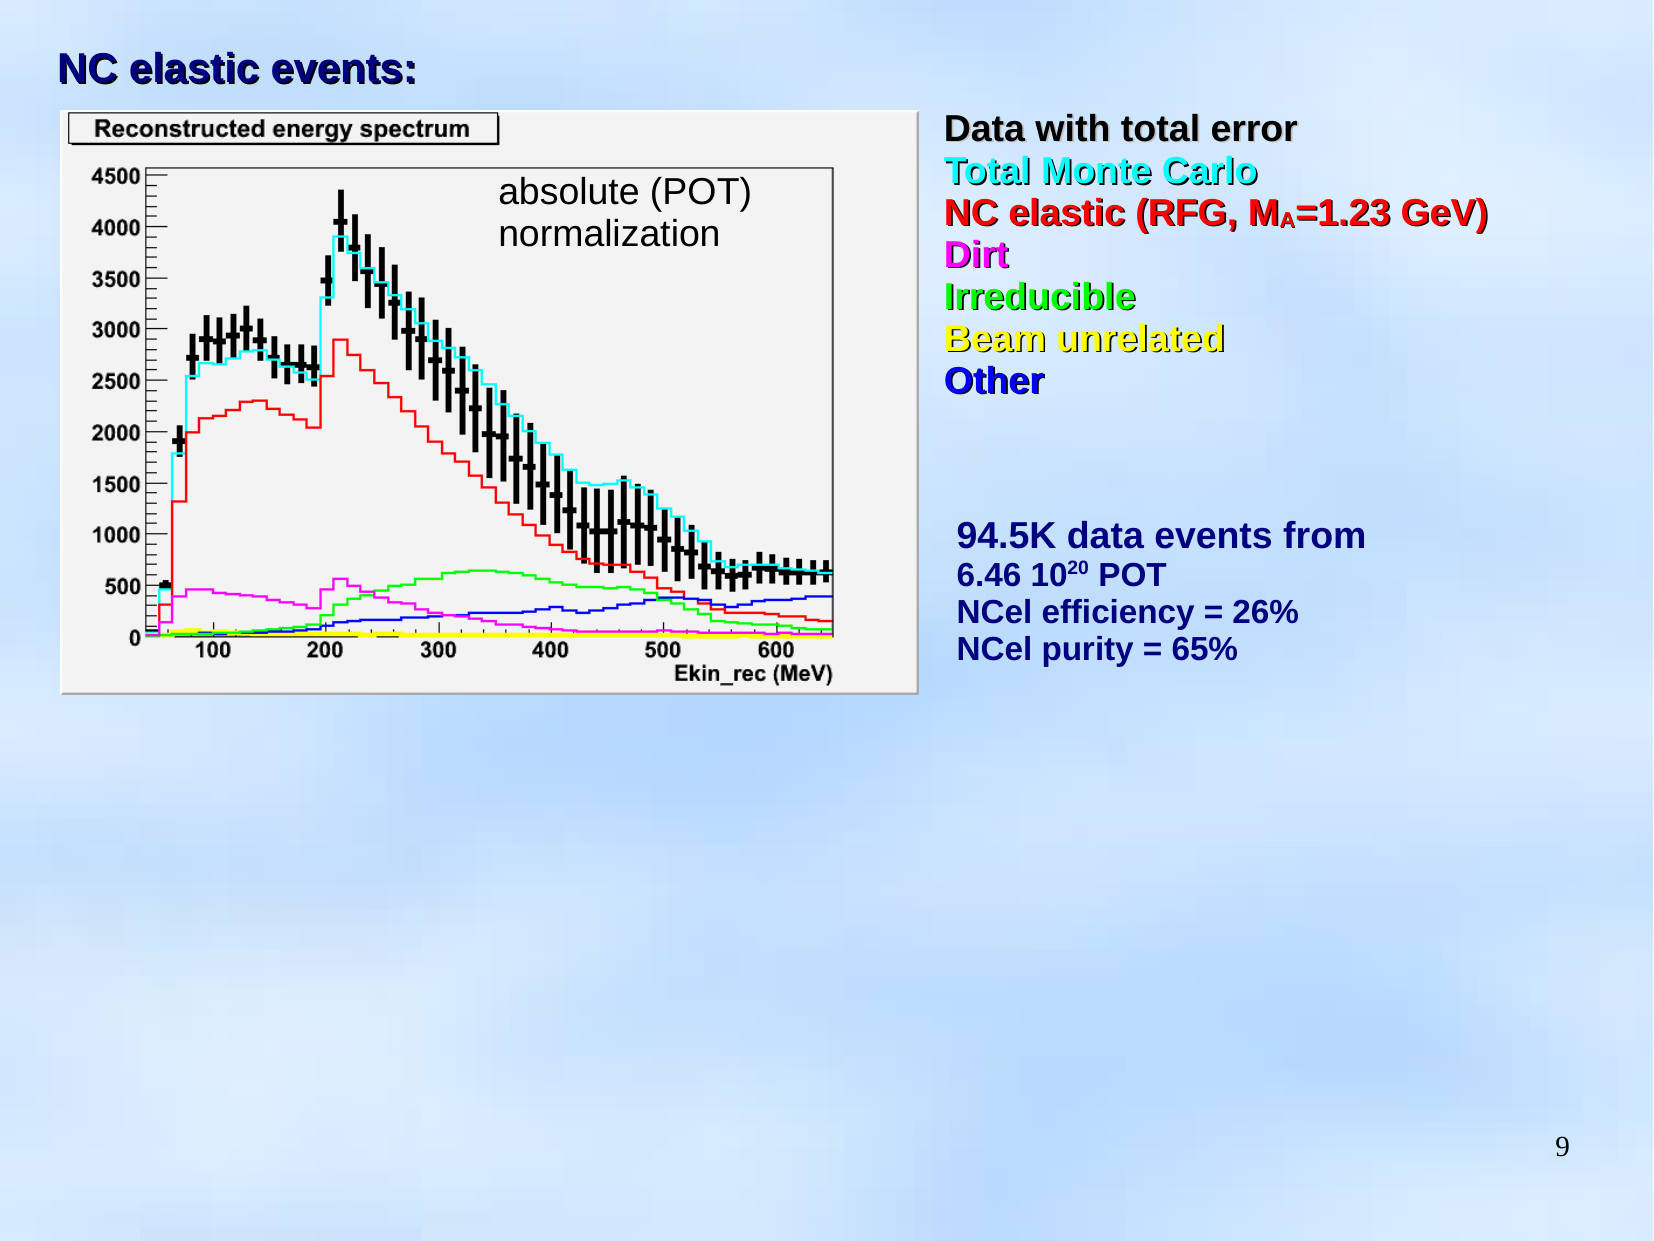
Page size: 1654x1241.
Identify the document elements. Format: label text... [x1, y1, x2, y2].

text_box 94.5K data events from 6.46 1020 POT NCel efficiency = 26% NCel purity = 65% [941, 506, 1546, 681]
text_box Data with total error Total Monte Carlo NC elastic (RFG, MA=1.23 GeV) Dirt Irreducible Beam unrelated Other [929, 99, 1637, 473]
text_box NC elastic events: [42, 37, 980, 100]
picture [0, 0, 1654, 1241]
text_box absolute (POT) normalization [483, 163, 897, 263]
